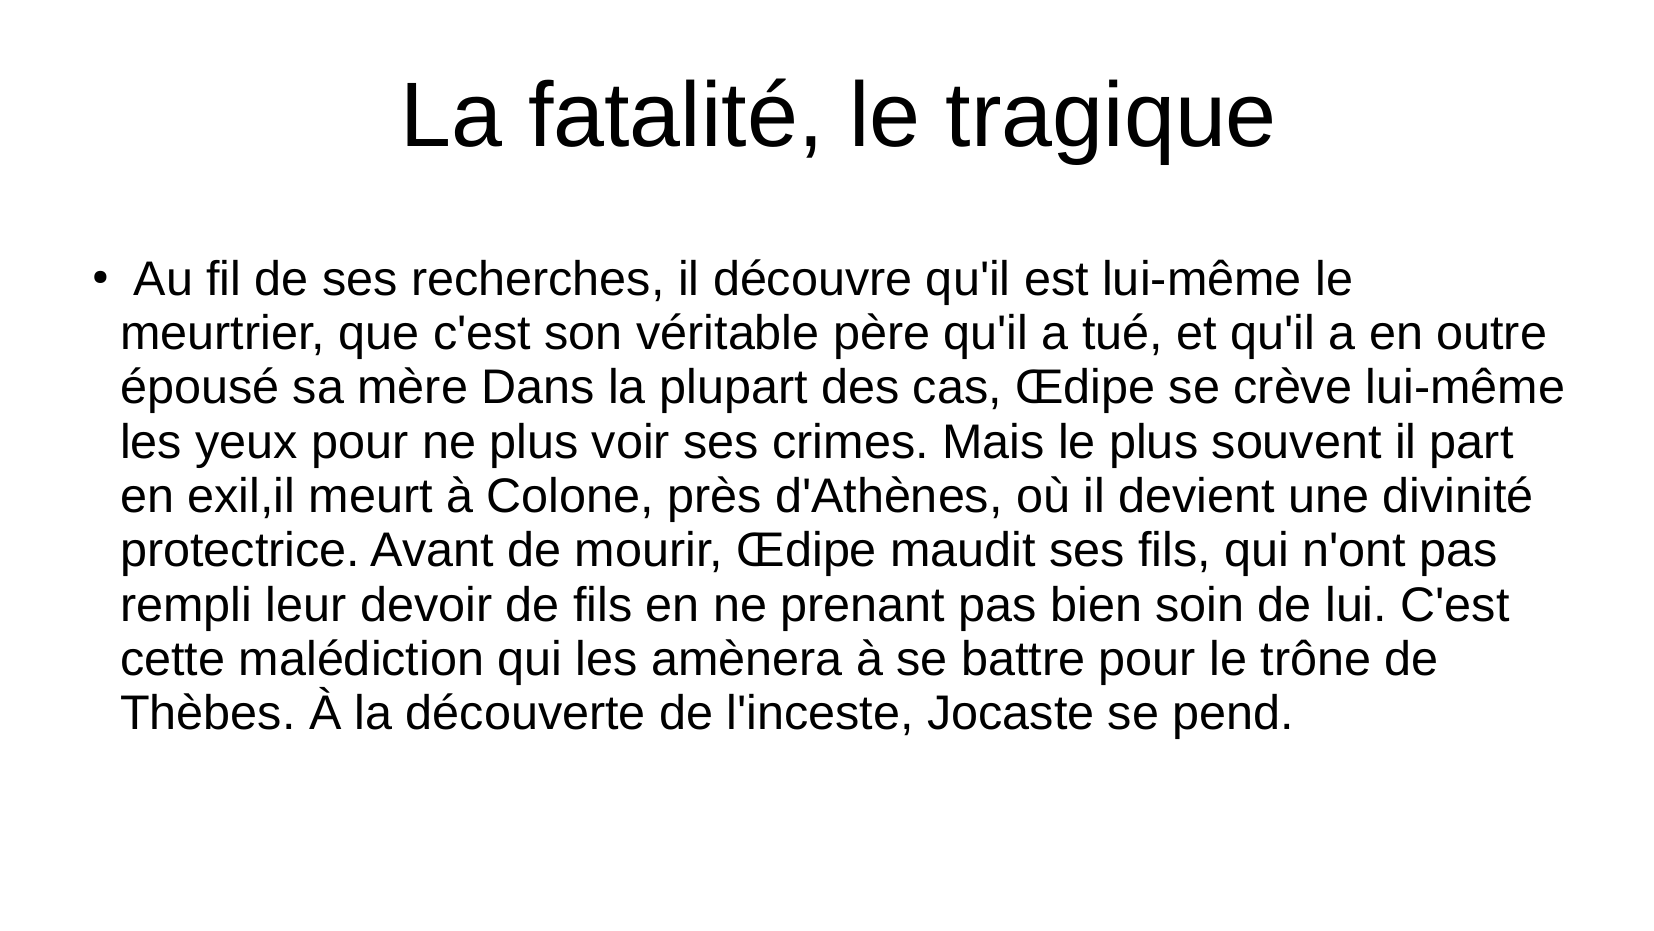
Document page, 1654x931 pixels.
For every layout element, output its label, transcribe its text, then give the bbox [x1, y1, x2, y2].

title La fatalité, le tragique [82, 37, 1571, 193]
list Au fil de ses recherches, il découvre qu'il est lui-même le meurtrier, que c'est son véritable père qu'il a tué, et qu'il a en outre épousé sa mère Dans la plupart des cas, Œdipe se crève lui-même les yeux pour ne plus voir ses crimes. Mais le plus souvent il part en exil,il meurt à Colone, près d'Athènes, où il devient une divinité protectrice. Avant de mourir, Œdipe maudit ses fils, qui n'ont pas rempli leur devoir de fils en ne prenant pas bien soin de lui. C'est cette malédiction qui les amènera à se battre pour le trône de Thèbes. À la découverte de l'inceste, Jocaste se pend. [82, 251, 1571, 791]
